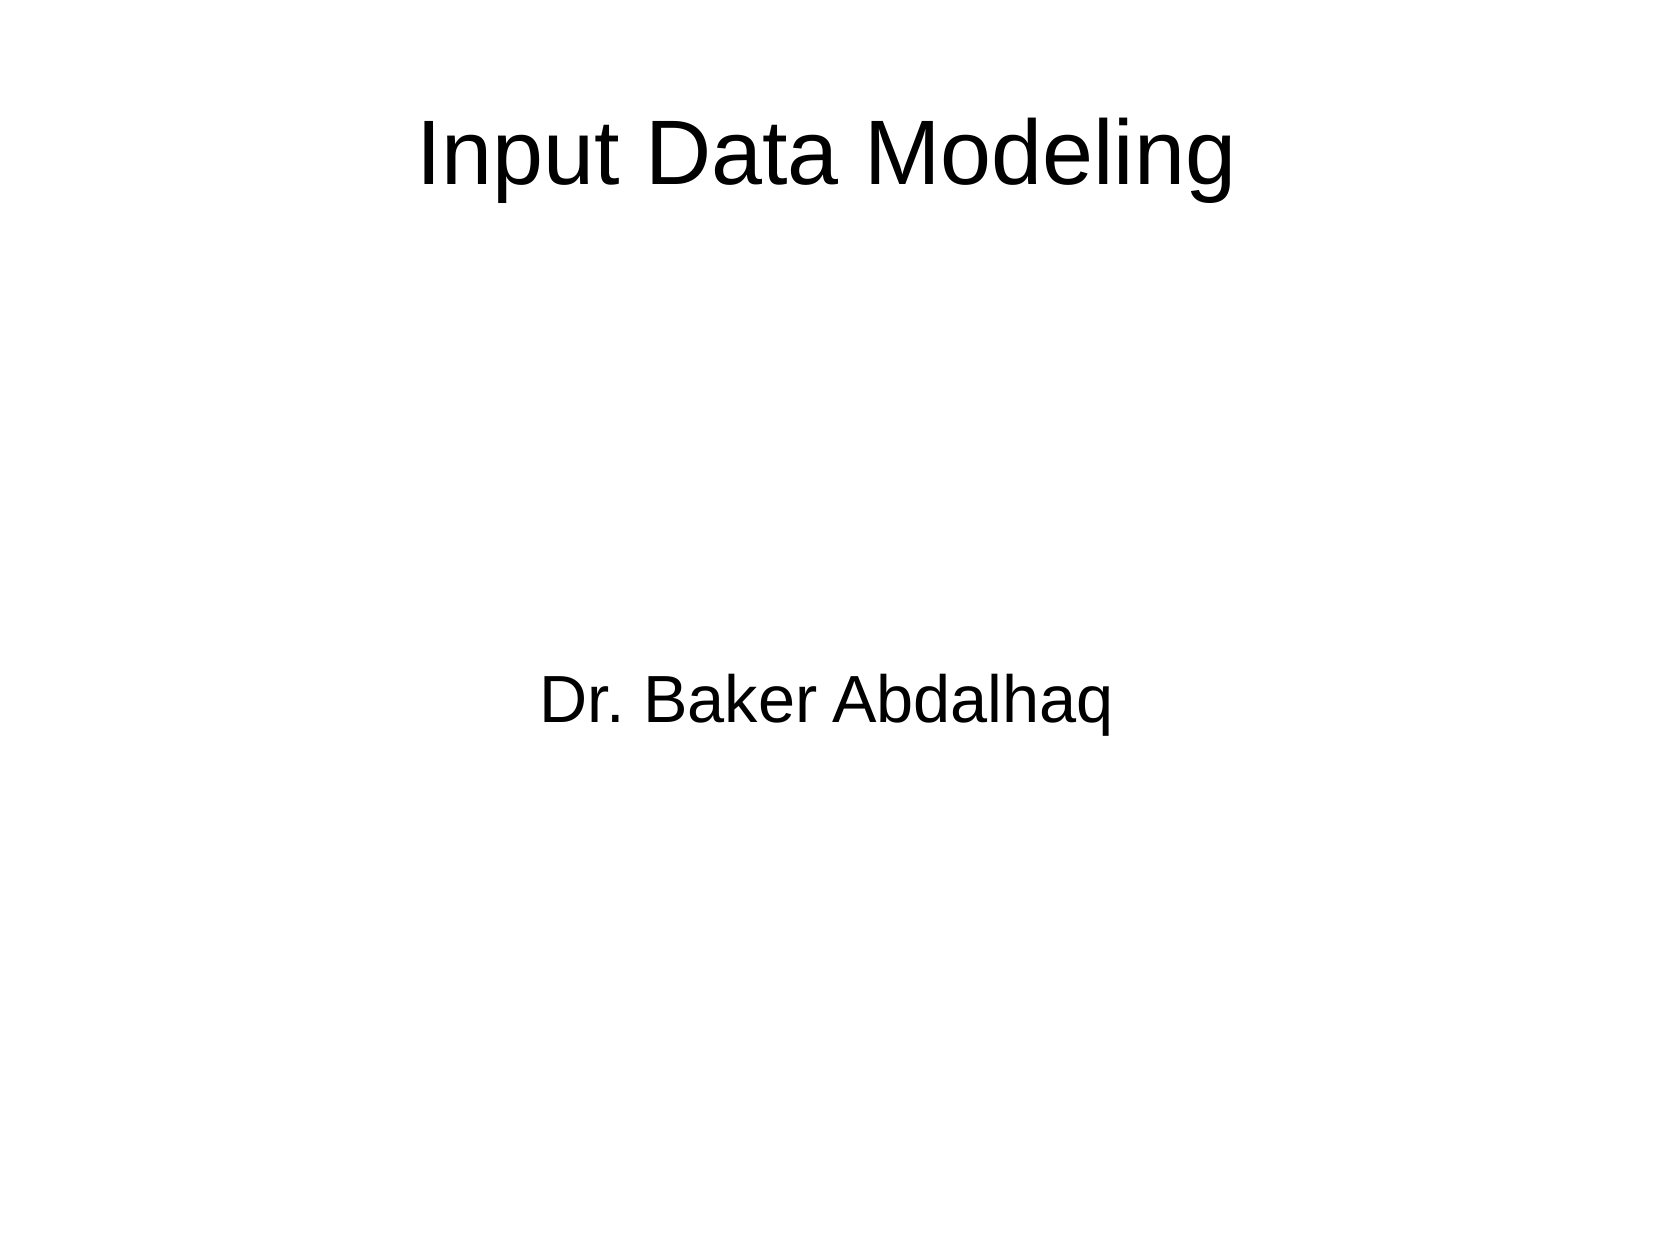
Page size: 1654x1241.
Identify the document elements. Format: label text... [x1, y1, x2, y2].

title Input Data Modeling [82, 49, 1571, 257]
subtitle Dr. Baker Abdalhaq [82, 290, 1571, 1109]
